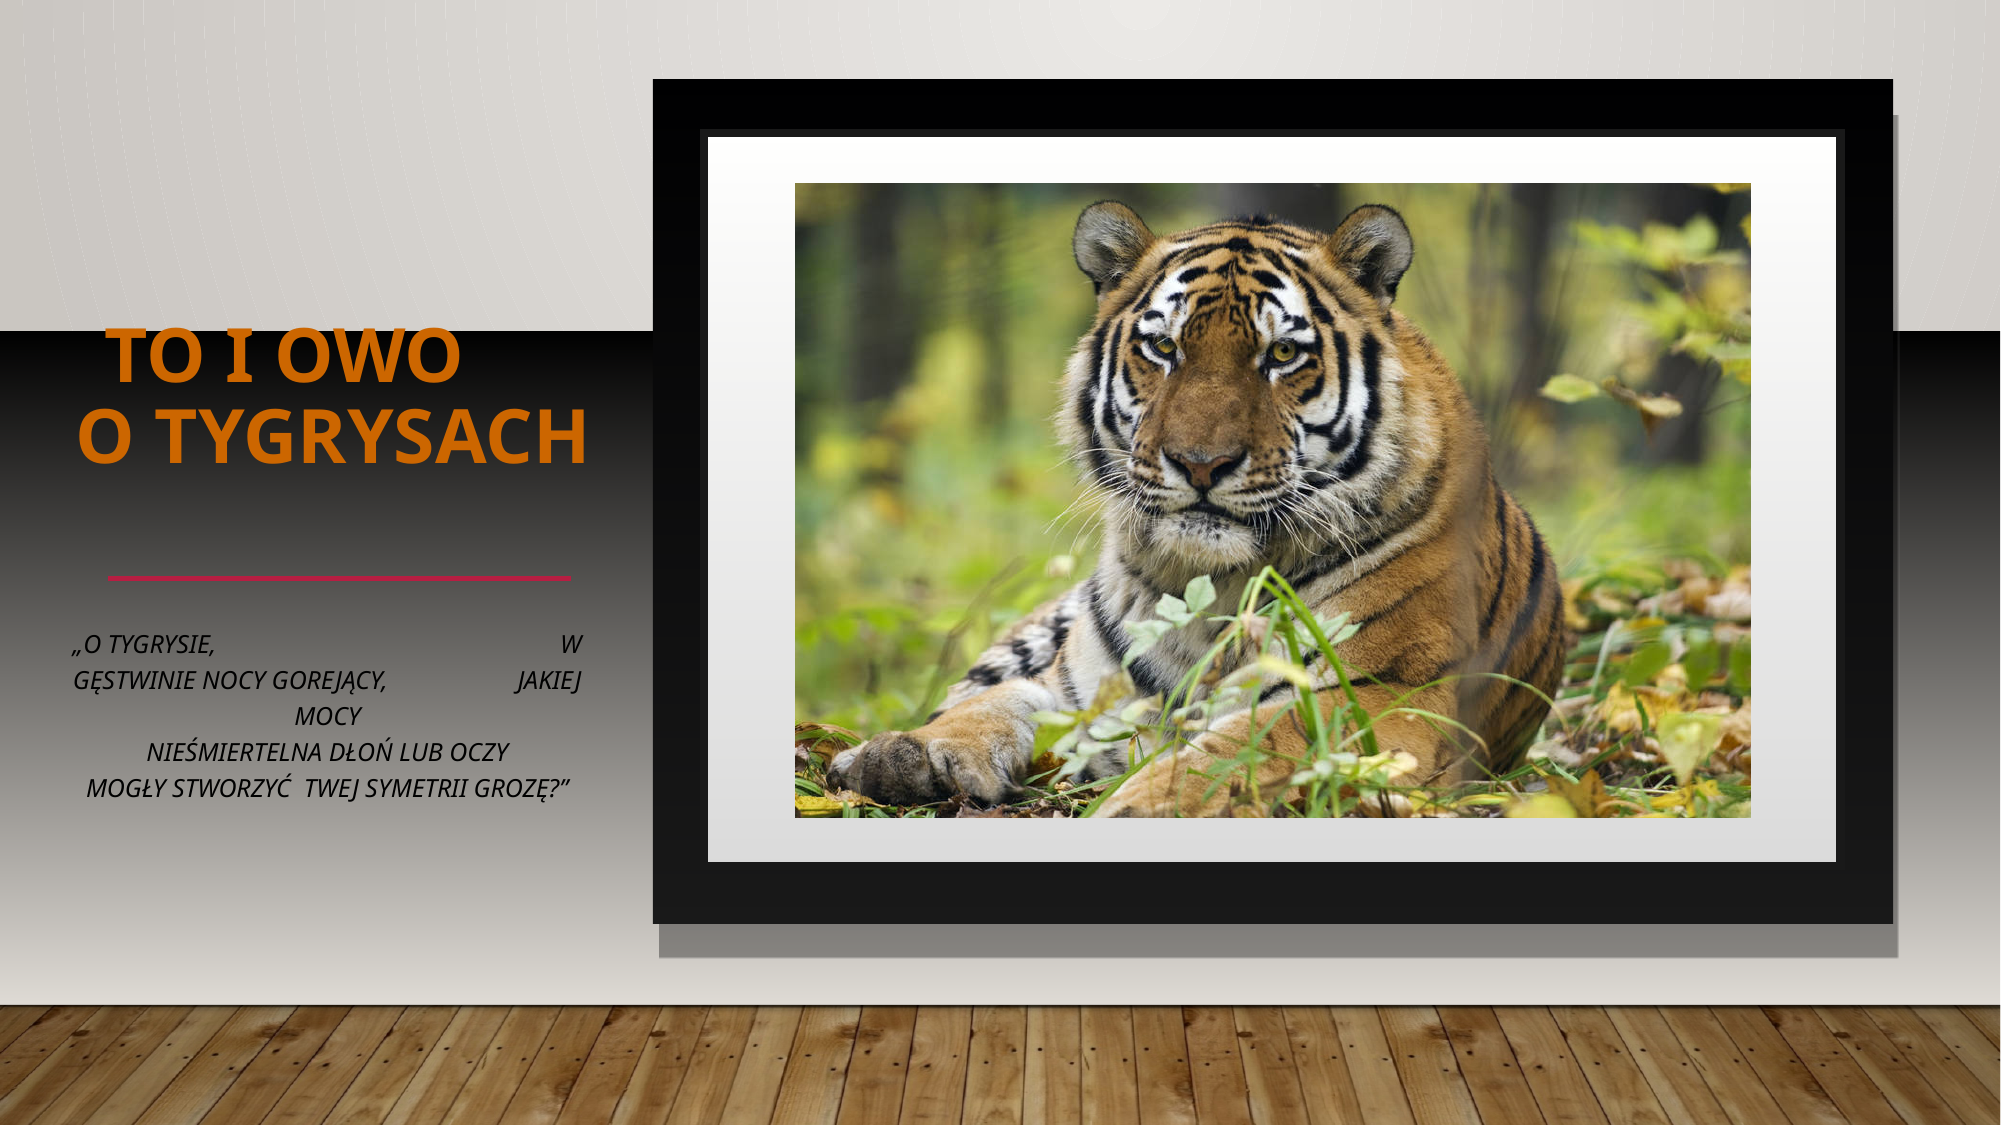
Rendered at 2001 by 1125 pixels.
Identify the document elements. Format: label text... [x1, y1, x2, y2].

subtitle „O Tygrysie, w gęstwinie nocy Gorejący, jakiej mocy Nieśmiertelna dłoń lub oczy Mogły stworzyć twej symetrii grozę?” [54, 579, 601, 880]
picture [795, 183, 1751, 818]
picture [0, 1005, 2000, 1125]
title TO I OWO O TYGRYSACH [54, 173, 613, 480]
text_box [0, 0, 2000, 1005]
